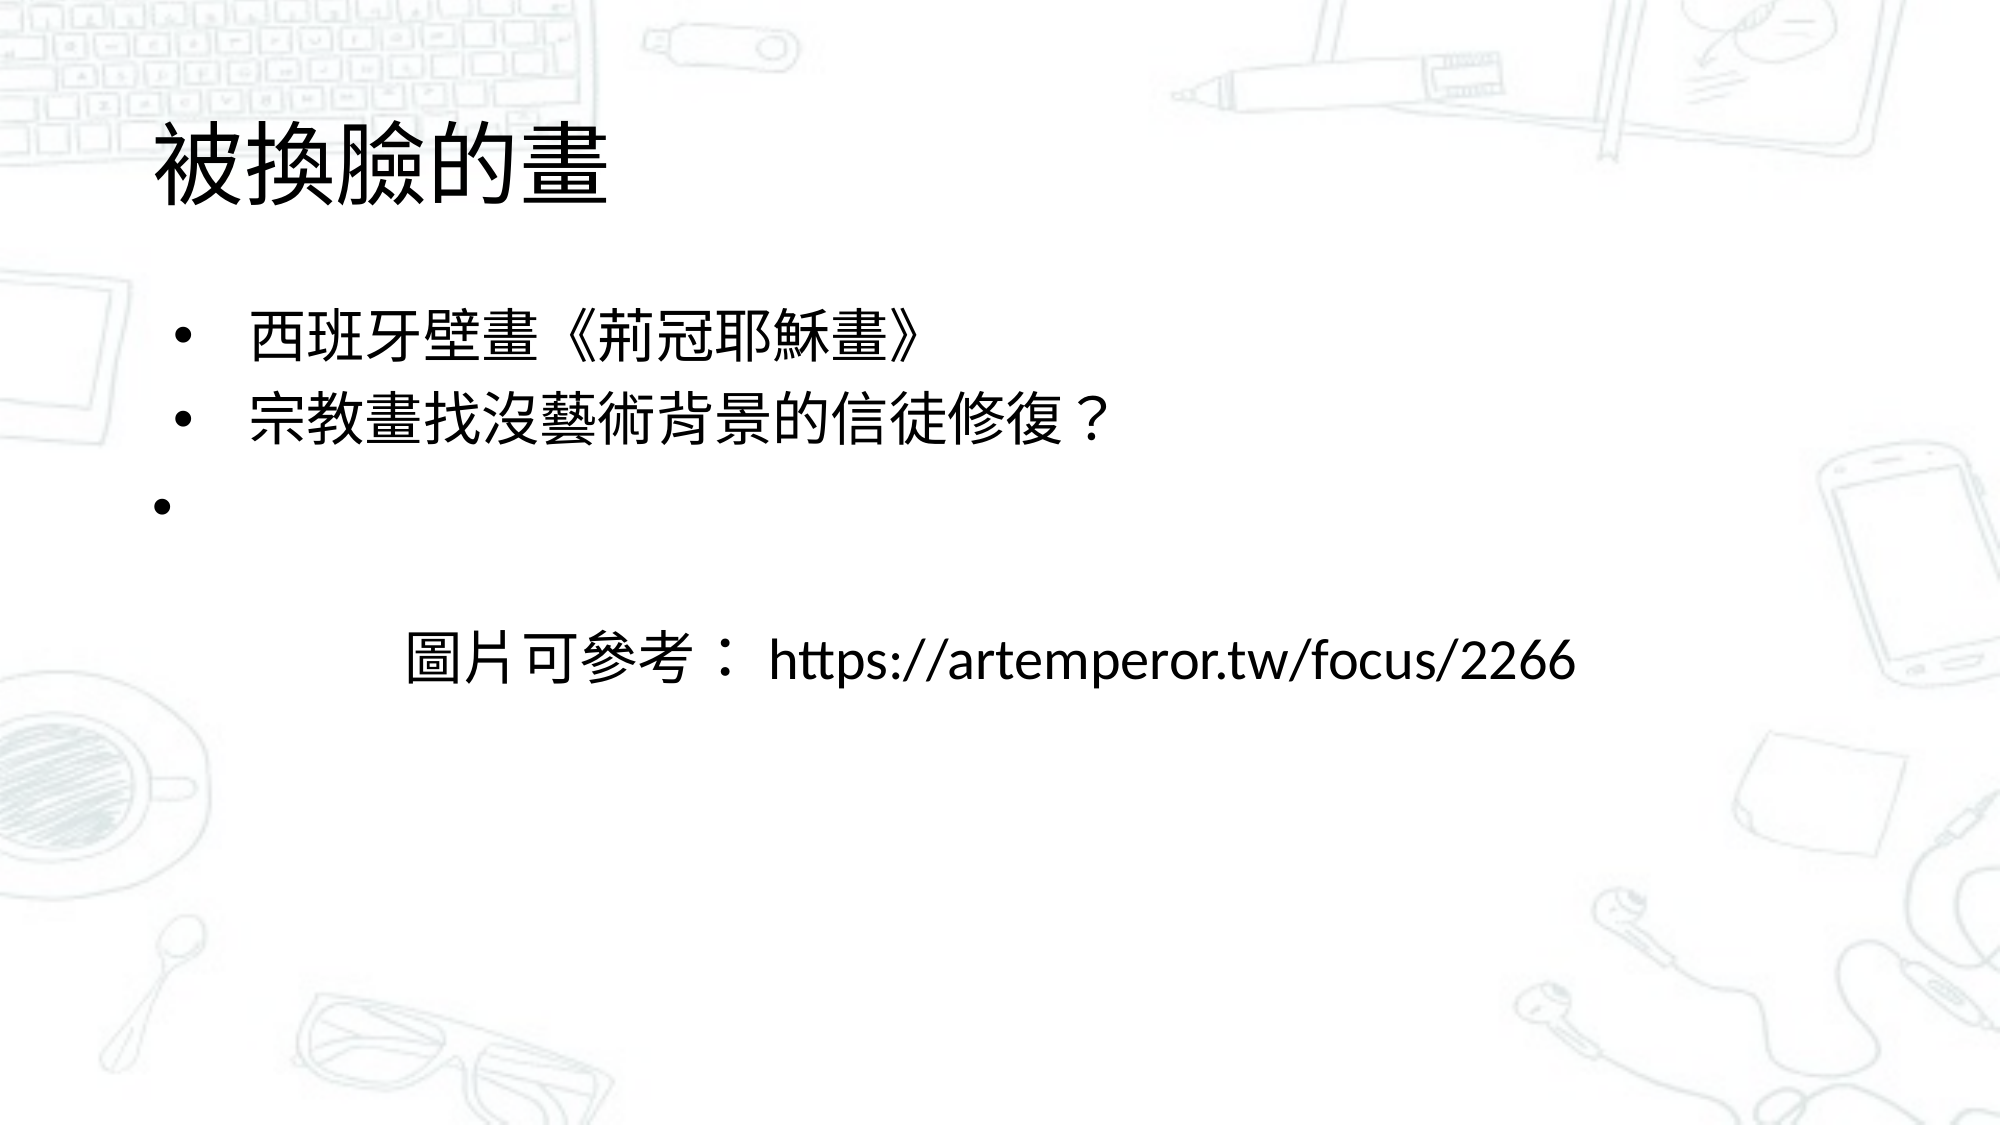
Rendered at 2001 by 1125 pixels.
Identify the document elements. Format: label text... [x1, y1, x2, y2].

list 西班牙壁畫《荊冠耶穌畫》 宗教畫找沒藝術背景的信徒修復？ [137, 299, 1863, 1014]
text_box 圖片可參考：https://artemperor.tw/focus/2266 [379, 613, 1621, 699]
title 被換臉的畫 [137, 59, 1863, 278]
